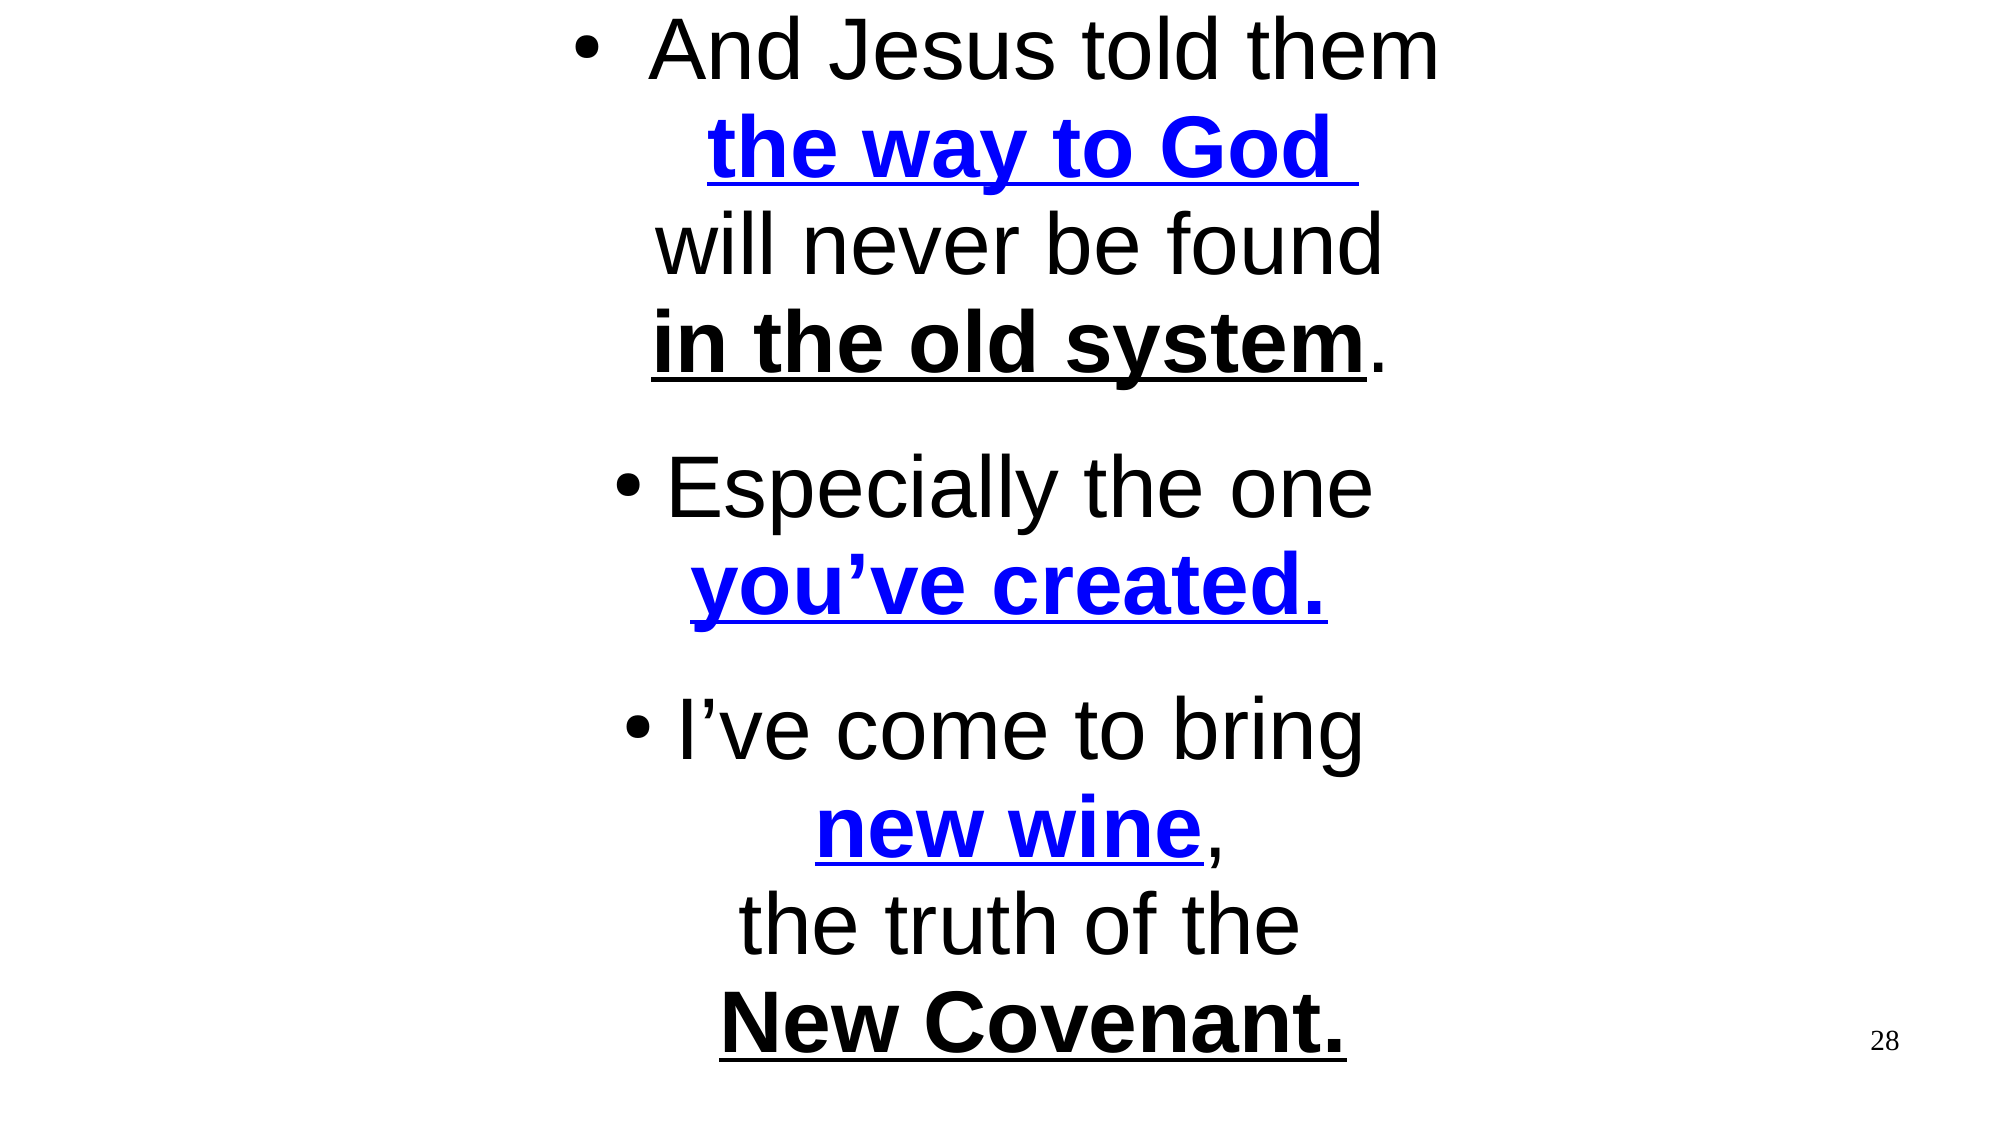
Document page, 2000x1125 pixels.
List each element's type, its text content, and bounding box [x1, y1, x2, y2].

list And Jesus told them the way to God will never be found in the old system. Especially the one you’ve created. I’ve come to bring new wine, the truth of the New Covenant. [0, 0, 1996, 1123]
